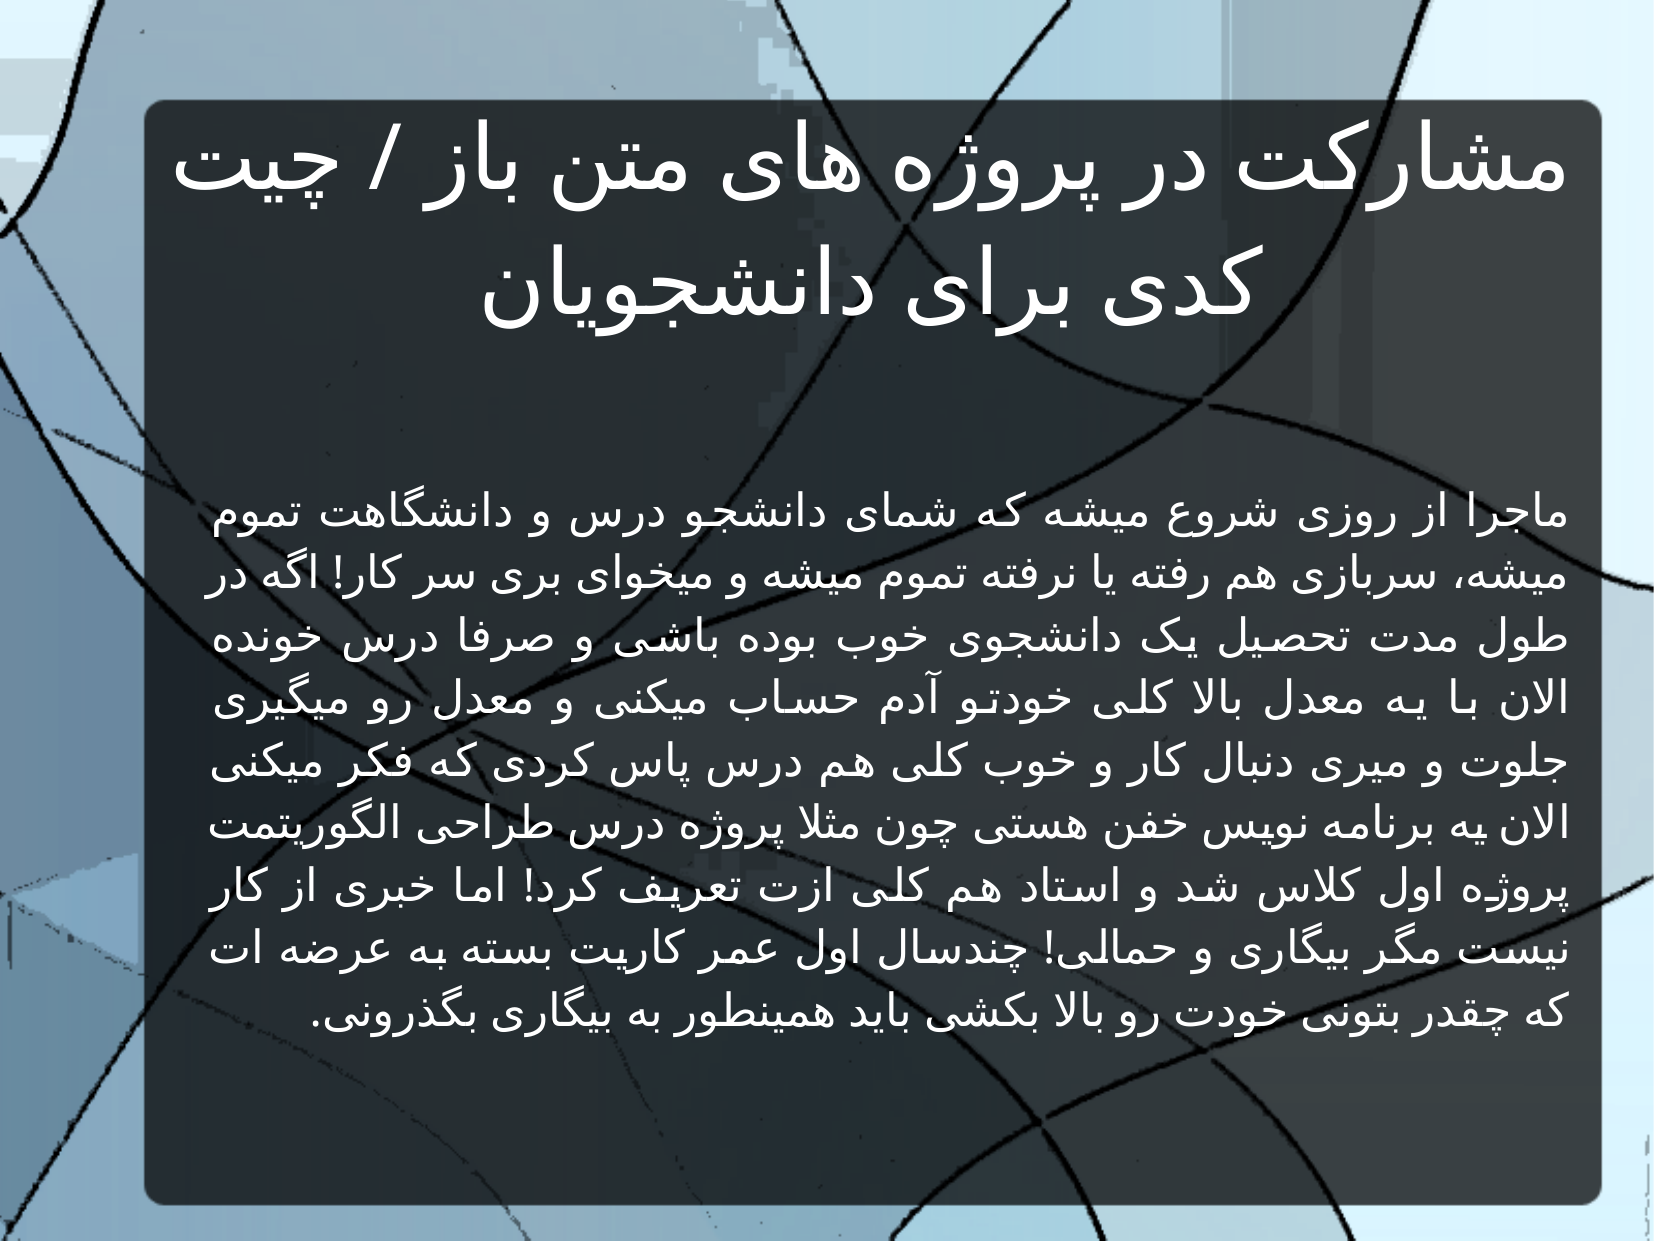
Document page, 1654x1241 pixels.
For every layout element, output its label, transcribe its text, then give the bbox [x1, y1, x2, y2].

title مشارکت در پروژه های متن باز / چیت کدی برای دانشجویان [159, 105, 1583, 328]
picture [0, 0, 1654, 1241]
subtitle ماجرا از روزی شروع میشه که شمای دانشجو درس و دانشگاهت تموم میشه، سربازی هم رفته یا نرفته تموم میشه و میخوای بری سر کار! اگه در طول مدت تحصیل یک دانشجوی خوب بوده باشی و صرفا درس خونده الان با یه معدل بالا کلی خودتو آدم حساب میکنی و معدل رو میگیری جلوت و میری دنبال کار و خوب کلی هم درس پاس کردی که فکر میکنی الان یه برنامه نویس خفن هستی چون مثلا پروژه درس طراحی الگوریتمت پروژه اول کلاس شد و استاد هم کلی ازت تعریف کرد! اما خبری از کار نیست مگر بیگاری و حمالی! چندسال اول عمر کاریت بسته به عرضه ات که چقدر بتونی خودت رو بالا بکشی باید همینطور به بیگاری بگذرونی. [206, 349, 1571, 1168]
